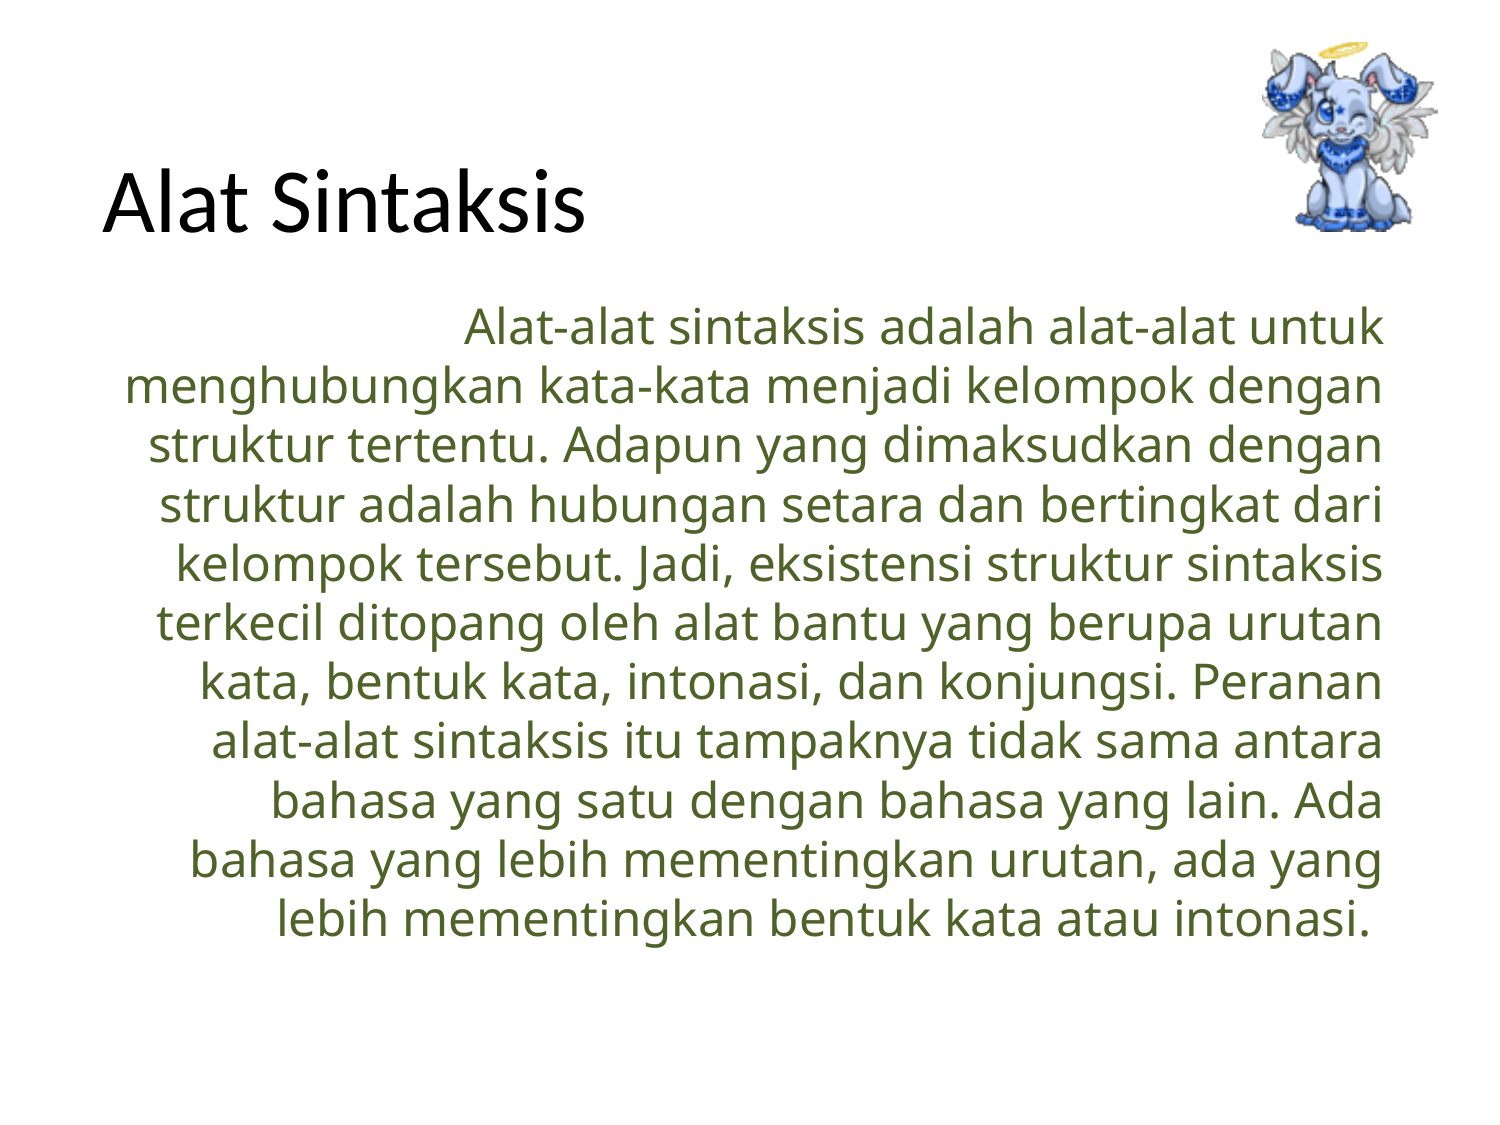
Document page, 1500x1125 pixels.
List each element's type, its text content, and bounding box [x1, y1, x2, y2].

subtitle Alat-alat sintaksis adalah alat-alat untuk menghubungkan kata-kata menjadi kelompok dengan struktur tertentu. Adapun yang dimaksudkan dengan struktur adalah hubungan setara dan bertingkat dari kelompok tersebut. Jadi, eksistensi struktur sintaksis terkecil ditopang oleh alat bantu yang berupa urutan kata, bentuk kata, intonasi, dan konjungsi. Peranan alat-alat sintaksis itu tampaknya tidak sama antara bahasa yang satu dengan bahasa yang lain. Ada bahasa yang lebih mementingkan urutan, ada yang lebih mementingkan bentuk kata atau intonasi. [99, 287, 1400, 1013]
picture [1262, 42, 1438, 232]
title Alat Sintaksis [87, 75, 1363, 317]
